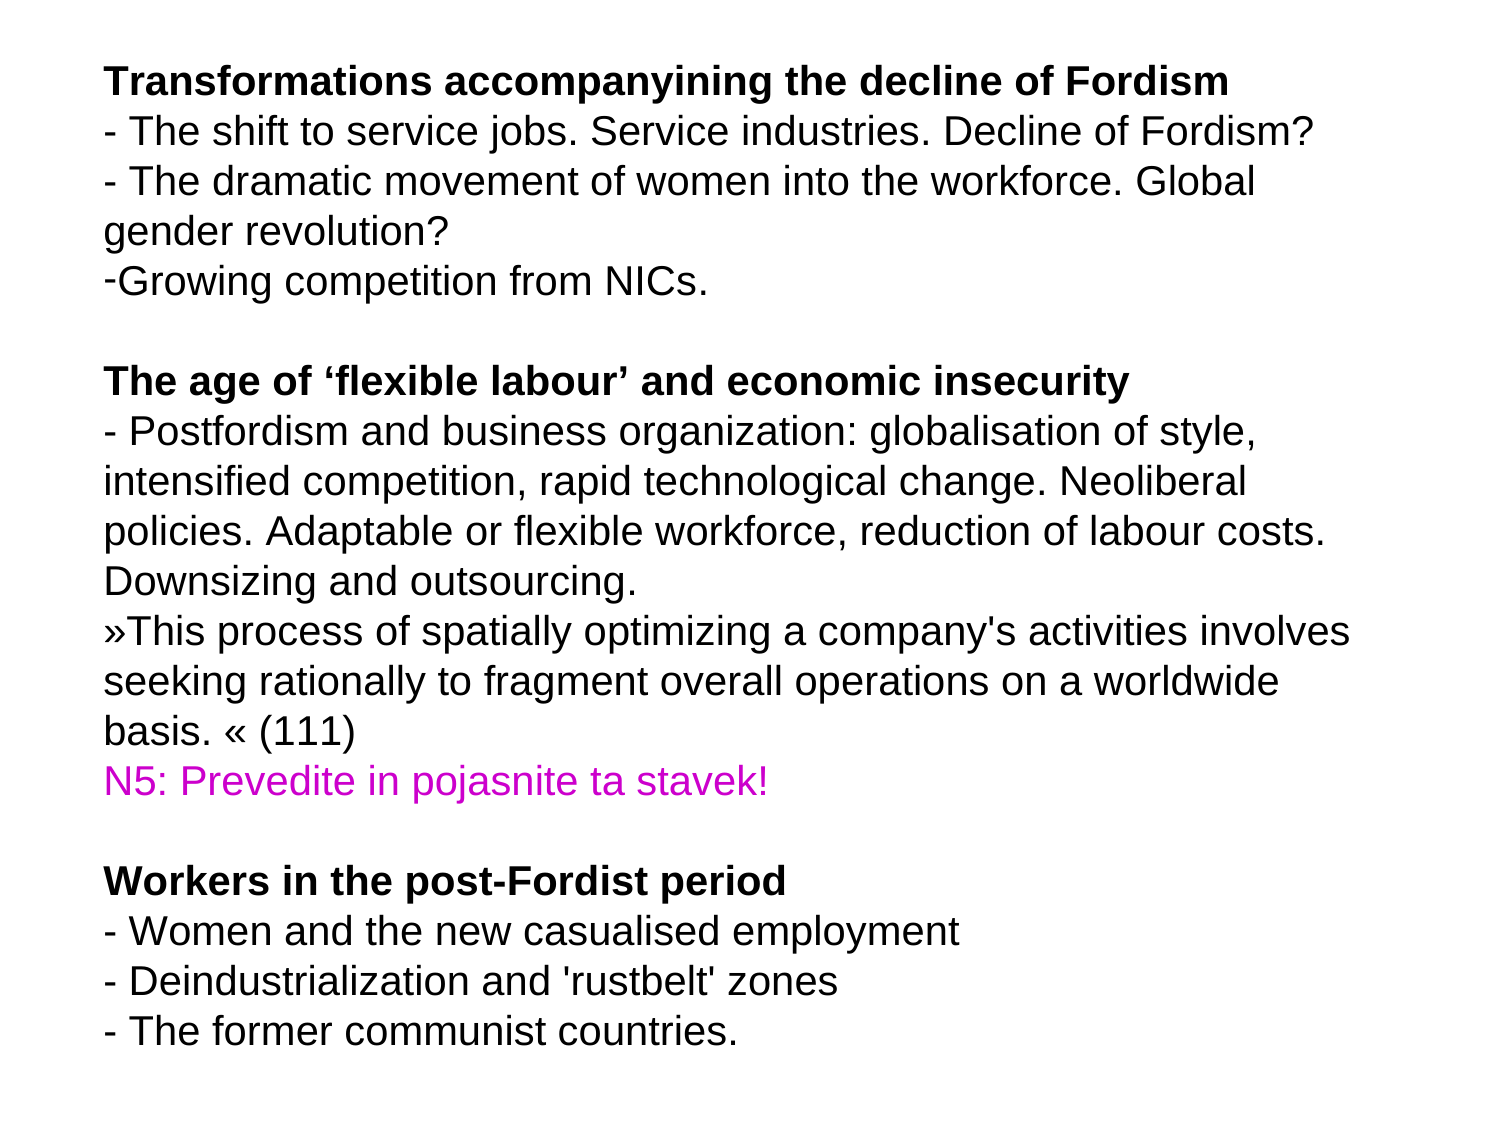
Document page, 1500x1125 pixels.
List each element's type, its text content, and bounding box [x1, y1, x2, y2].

text_box Transformations accompanyining the decline of Fordism - The shift to service jobs. Service industries. Decline of Fordism? - The dramatic movement of women into the workforce. Global gender revolution? Growing competition from NICs. The age of ‘flexible labour’ and economic insecurity - Postfordism and business organization: globalisation of style, intensified competition, rapid technological change. Neoliberal policies. Adaptable or flexible workforce, reduction of labour costs. Downsizing and outsourcing. »This process of spatially optimizing a company's activities involves seeking rationally to fragment overall operations on a worldwide basis. « (111) N5: Prevedite in pojasnite ta stavek! Workers in the post-Fordist period - Women and the new casualised employment - Deindustrialization and 'rustbelt' zones - The former communist countries. [88, 45, 1388, 1112]
